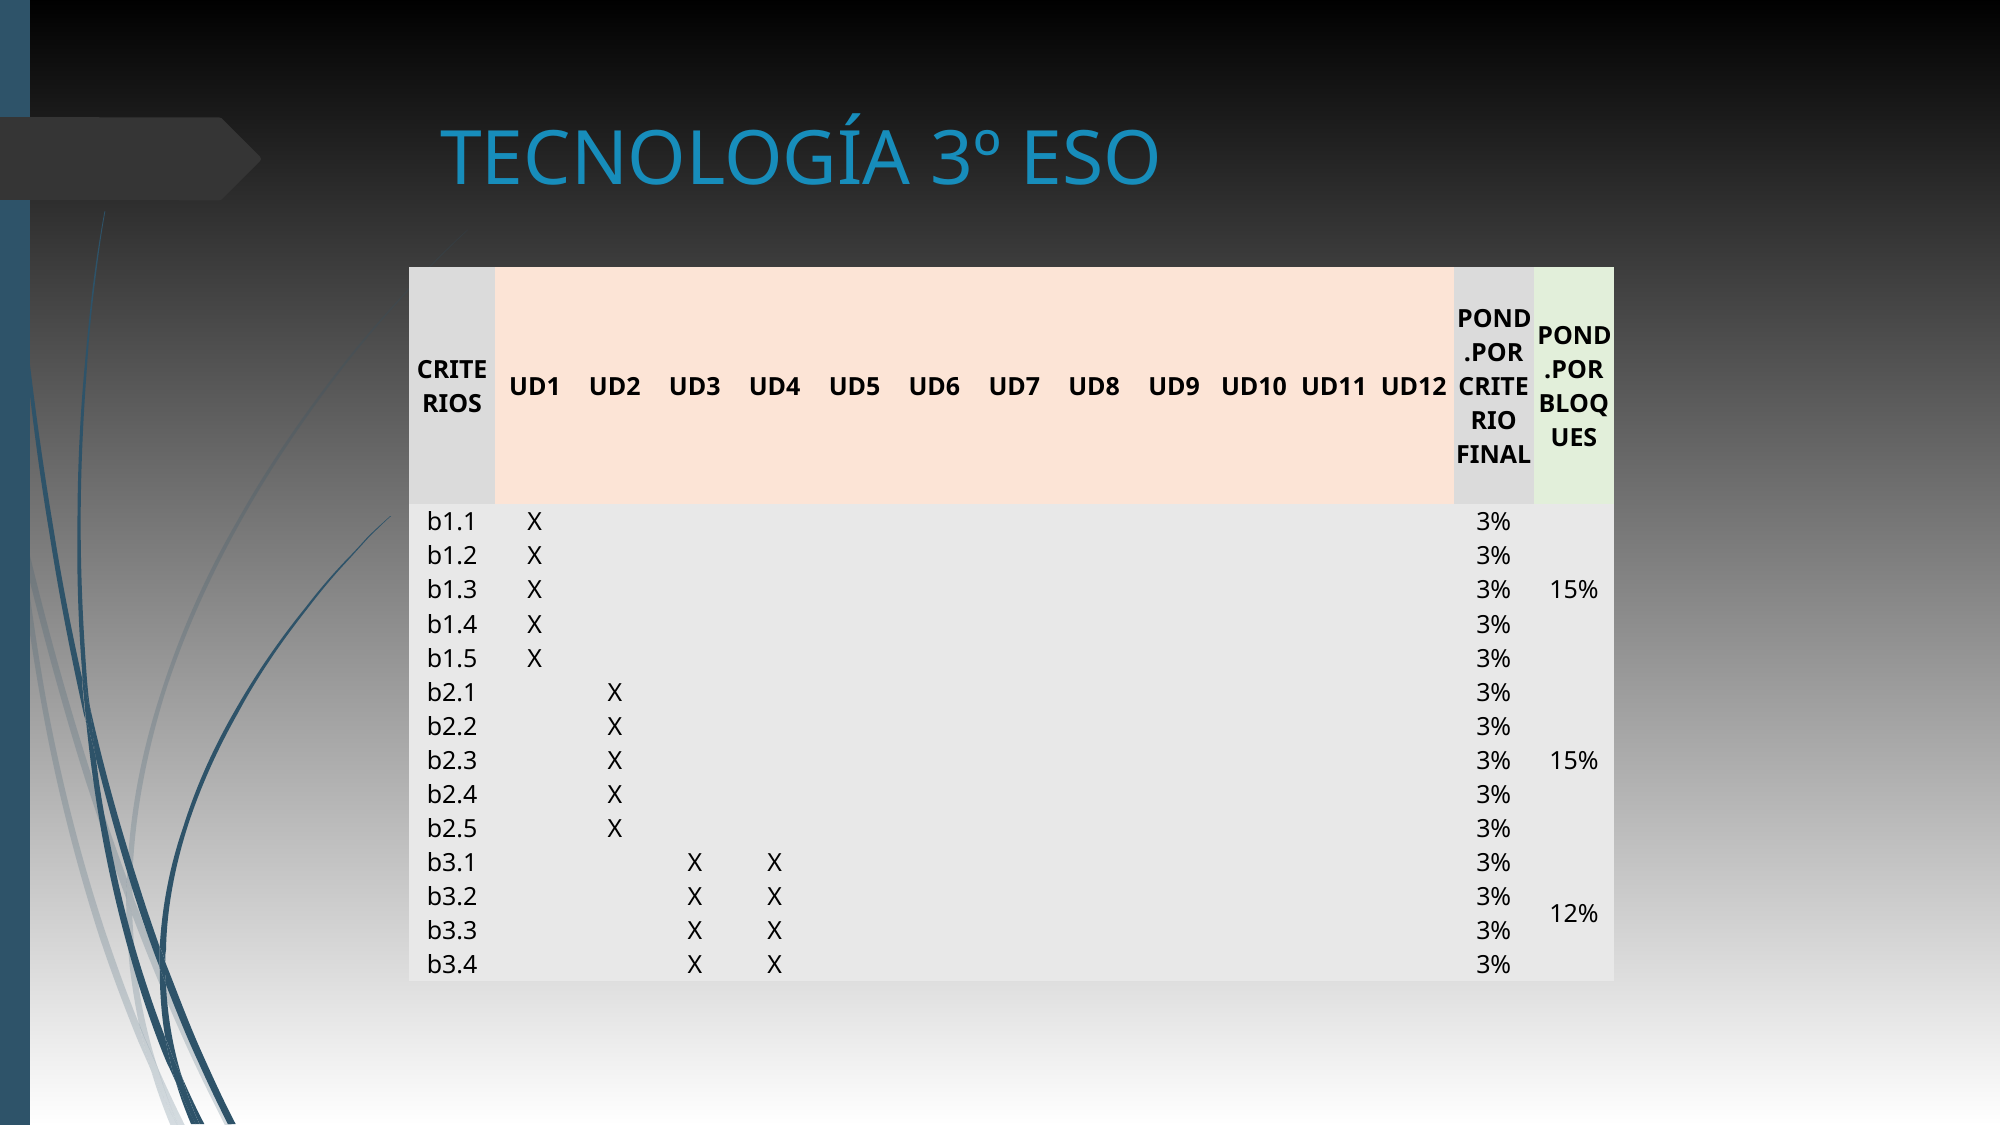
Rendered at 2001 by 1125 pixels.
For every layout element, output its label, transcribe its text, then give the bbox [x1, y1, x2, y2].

table_header UD12 [1374, 267, 1454, 504]
table_cell X [575, 674, 655, 708]
table_cell [974, 708, 1054, 743]
table_cell X [735, 845, 815, 879]
table_cell 15% [1534, 504, 1614, 674]
table_header UD6 [895, 267, 974, 504]
table_cell [815, 845, 895, 879]
table_cell [495, 811, 575, 845]
table_cell [1134, 640, 1214, 674]
table_cell [974, 743, 1054, 777]
table_cell 3% [1454, 708, 1534, 743]
table_cell [895, 606, 974, 640]
table_cell [575, 538, 655, 572]
table_cell [575, 845, 655, 879]
table_cell 3% [1454, 811, 1534, 845]
table_cell [895, 879, 974, 913]
table_cell [1054, 947, 1134, 981]
table_cell [735, 674, 815, 708]
table_cell [655, 777, 735, 811]
table_cell [655, 811, 735, 845]
table_cell [974, 947, 1054, 981]
table_cell [1374, 708, 1454, 743]
table_cell 3% [1454, 879, 1534, 913]
table_cell [895, 538, 974, 572]
table_cell b1.1 [409, 504, 495, 538]
table_cell b1.3 [409, 572, 495, 606]
table_cell [735, 777, 815, 811]
table_cell b1.5 [409, 640, 495, 674]
table_cell X [495, 572, 575, 606]
table_cell [1054, 504, 1134, 538]
table_cell [1214, 913, 1294, 947]
table_cell [1374, 879, 1454, 913]
table_cell [815, 504, 895, 538]
table_cell [1134, 708, 1214, 743]
table_cell [1134, 879, 1214, 913]
table_cell [974, 777, 1054, 811]
table_cell [655, 538, 735, 572]
table_cell [815, 879, 895, 913]
table_cell X [575, 777, 655, 811]
table_cell [1374, 743, 1454, 777]
table_cell b2.4 [409, 777, 495, 811]
table_cell [1054, 811, 1134, 845]
table_cell [1054, 879, 1134, 913]
table_cell b3.3 [409, 913, 495, 947]
table_cell [1374, 674, 1454, 708]
table_cell b2.3 [409, 743, 495, 777]
table_cell [895, 640, 974, 674]
table_cell [495, 743, 575, 777]
table_header UD11 [1294, 267, 1374, 504]
table_cell [575, 879, 655, 913]
table_cell 3% [1454, 743, 1534, 777]
table_cell [495, 947, 575, 981]
table_cell [974, 640, 1054, 674]
table_cell b3.2 [409, 879, 495, 913]
table_cell X [575, 811, 655, 845]
table_cell [1214, 504, 1294, 538]
table_cell [655, 640, 735, 674]
table_cell [1294, 572, 1374, 606]
table_cell [1294, 811, 1374, 845]
table_cell X [655, 845, 735, 879]
table_cell [1294, 913, 1374, 947]
table_cell [1214, 947, 1294, 981]
table_cell [1374, 913, 1454, 947]
table_header UD7 [974, 267, 1054, 504]
table_cell X [575, 743, 655, 777]
table_cell [974, 879, 1054, 913]
table_cell [735, 640, 815, 674]
table_cell [1294, 504, 1374, 538]
table_cell X [735, 913, 815, 947]
table_cell [895, 708, 974, 743]
table_cell [815, 811, 895, 845]
table_cell [895, 947, 974, 981]
table_cell 3% [1454, 947, 1534, 981]
table_cell [895, 777, 974, 811]
table_cell [895, 811, 974, 845]
table_cell [1134, 811, 1214, 845]
table_cell [1294, 640, 1374, 674]
table_cell [1374, 777, 1454, 811]
table_cell b1.2 [409, 538, 495, 572]
table_cell [1214, 606, 1294, 640]
table_cell [815, 674, 895, 708]
table_cell [495, 777, 575, 811]
table_cell [1054, 743, 1134, 777]
table_cell [655, 674, 735, 708]
table_cell [974, 538, 1054, 572]
table_cell [1294, 708, 1374, 743]
table_cell X [495, 640, 575, 674]
table_cell X [575, 708, 655, 743]
table_cell [575, 640, 655, 674]
table_cell [895, 743, 974, 777]
table_cell [815, 606, 895, 640]
table_cell 3% [1454, 913, 1534, 947]
table_cell [1054, 674, 1134, 708]
table_cell [815, 538, 895, 572]
table_cell [1214, 640, 1294, 674]
table_cell [655, 572, 735, 606]
table_header UD4 [735, 267, 815, 504]
table_cell b3.4 [409, 947, 495, 981]
table_cell X [495, 504, 575, 538]
table_header UD3 [655, 267, 735, 504]
table_cell [895, 845, 974, 879]
table_cell [1294, 879, 1374, 913]
table_cell [1054, 538, 1134, 572]
table_cell [1214, 708, 1294, 743]
table_header POND.POR BLOQUES [1534, 267, 1614, 504]
table_cell [655, 743, 735, 777]
table_cell [1134, 947, 1214, 981]
table_cell [1374, 504, 1454, 538]
table_cell 3% [1454, 538, 1534, 572]
table_cell [575, 504, 655, 538]
table_header UD9 [1134, 267, 1214, 504]
table_cell [575, 606, 655, 640]
table_cell [735, 811, 815, 845]
table_cell 3% [1454, 674, 1534, 708]
table_cell [1134, 777, 1214, 811]
table_cell [815, 640, 895, 674]
table_cell [735, 708, 815, 743]
table_cell [1054, 572, 1134, 606]
table_cell 3% [1454, 572, 1534, 606]
table_cell X [735, 879, 815, 913]
table_cell [1054, 845, 1134, 879]
table_cell [1374, 811, 1454, 845]
table_cell [1294, 947, 1374, 981]
table_cell [495, 879, 575, 913]
table_cell [655, 708, 735, 743]
table_cell [655, 504, 735, 538]
table_cell b3.1 [409, 845, 495, 879]
table_header UD8 [1054, 267, 1134, 504]
table_header CRITERIOS [409, 267, 495, 504]
table_cell [495, 708, 575, 743]
table_cell [815, 777, 895, 811]
table_cell [1294, 777, 1374, 811]
table_cell X [655, 913, 735, 947]
table_cell 3% [1454, 845, 1534, 879]
table_cell [1134, 845, 1214, 879]
table_cell [815, 743, 895, 777]
table_cell [495, 913, 575, 947]
table_cell 3% [1454, 606, 1534, 640]
table_cell [1134, 743, 1214, 777]
table_cell [1214, 674, 1294, 708]
table_cell [575, 947, 655, 981]
table_cell [1054, 913, 1134, 947]
table_cell 15% [1534, 674, 1614, 845]
table_cell [495, 674, 575, 708]
table_cell [1374, 538, 1454, 572]
table_cell 3% [1454, 640, 1534, 674]
table_cell [1054, 708, 1134, 743]
table_cell 3% [1454, 504, 1534, 538]
table_cell [815, 947, 895, 981]
table_header UD1 [495, 267, 575, 504]
table_cell [1294, 674, 1374, 708]
table_header UD5 [815, 267, 895, 504]
table_cell b2.5 [409, 811, 495, 845]
table_cell [735, 572, 815, 606]
table_cell [1054, 640, 1134, 674]
table_cell [974, 913, 1054, 947]
table_header UD2 [575, 267, 655, 504]
table_cell X [735, 947, 815, 981]
table_cell [1374, 606, 1454, 640]
table_cell [1134, 913, 1214, 947]
table_cell [1214, 811, 1294, 845]
table_cell [1134, 504, 1214, 538]
table_cell X [655, 879, 735, 913]
table_cell [1374, 845, 1454, 879]
table_cell [1374, 640, 1454, 674]
table_cell [1294, 606, 1374, 640]
table_cell [1134, 606, 1214, 640]
table_cell [495, 845, 575, 879]
table_cell [1214, 777, 1294, 811]
table_cell [1214, 538, 1294, 572]
table_cell [815, 913, 895, 947]
table_cell [1054, 606, 1134, 640]
table_header UD10 [1214, 267, 1294, 504]
table_cell [1214, 572, 1294, 606]
table_cell [735, 504, 815, 538]
table_cell [1214, 845, 1294, 879]
table_cell [974, 674, 1054, 708]
table_cell [1294, 538, 1374, 572]
table_cell [1374, 947, 1454, 981]
table_cell [895, 572, 974, 606]
table_cell b1.4 [409, 606, 495, 640]
table_cell [1134, 538, 1214, 572]
table_cell [1134, 572, 1214, 606]
table_cell [735, 538, 815, 572]
table_cell [815, 708, 895, 743]
table_cell [974, 811, 1054, 845]
table_cell [895, 913, 974, 947]
table_cell [974, 845, 1054, 879]
table_cell [1214, 879, 1294, 913]
table_cell [974, 606, 1054, 640]
table_cell [735, 743, 815, 777]
table_cell [895, 504, 974, 538]
table_cell b2.2 [409, 708, 495, 743]
table_cell [1054, 777, 1134, 811]
title TECNOLOGÍA 3º ESO [425, 102, 1888, 313]
table_cell b2.1 [409, 674, 495, 708]
table_cell X [495, 606, 575, 640]
table_cell [735, 606, 815, 640]
table_header POND.POR CRITERIO FINAL [1454, 267, 1534, 504]
table_cell [974, 504, 1054, 538]
table_cell X [495, 538, 575, 572]
table_cell X [655, 947, 735, 981]
table_cell [815, 572, 895, 606]
table_cell [655, 606, 735, 640]
table_cell [895, 674, 974, 708]
table_cell [1374, 572, 1454, 606]
table_cell [575, 913, 655, 947]
table_cell [974, 572, 1054, 606]
table_cell 3% [1454, 777, 1534, 811]
table_cell [1294, 845, 1374, 879]
table_cell [1214, 743, 1294, 777]
table_cell 12% [1534, 845, 1614, 981]
table_cell [575, 572, 655, 606]
table_cell [1294, 743, 1374, 777]
table_cell [1134, 674, 1214, 708]
